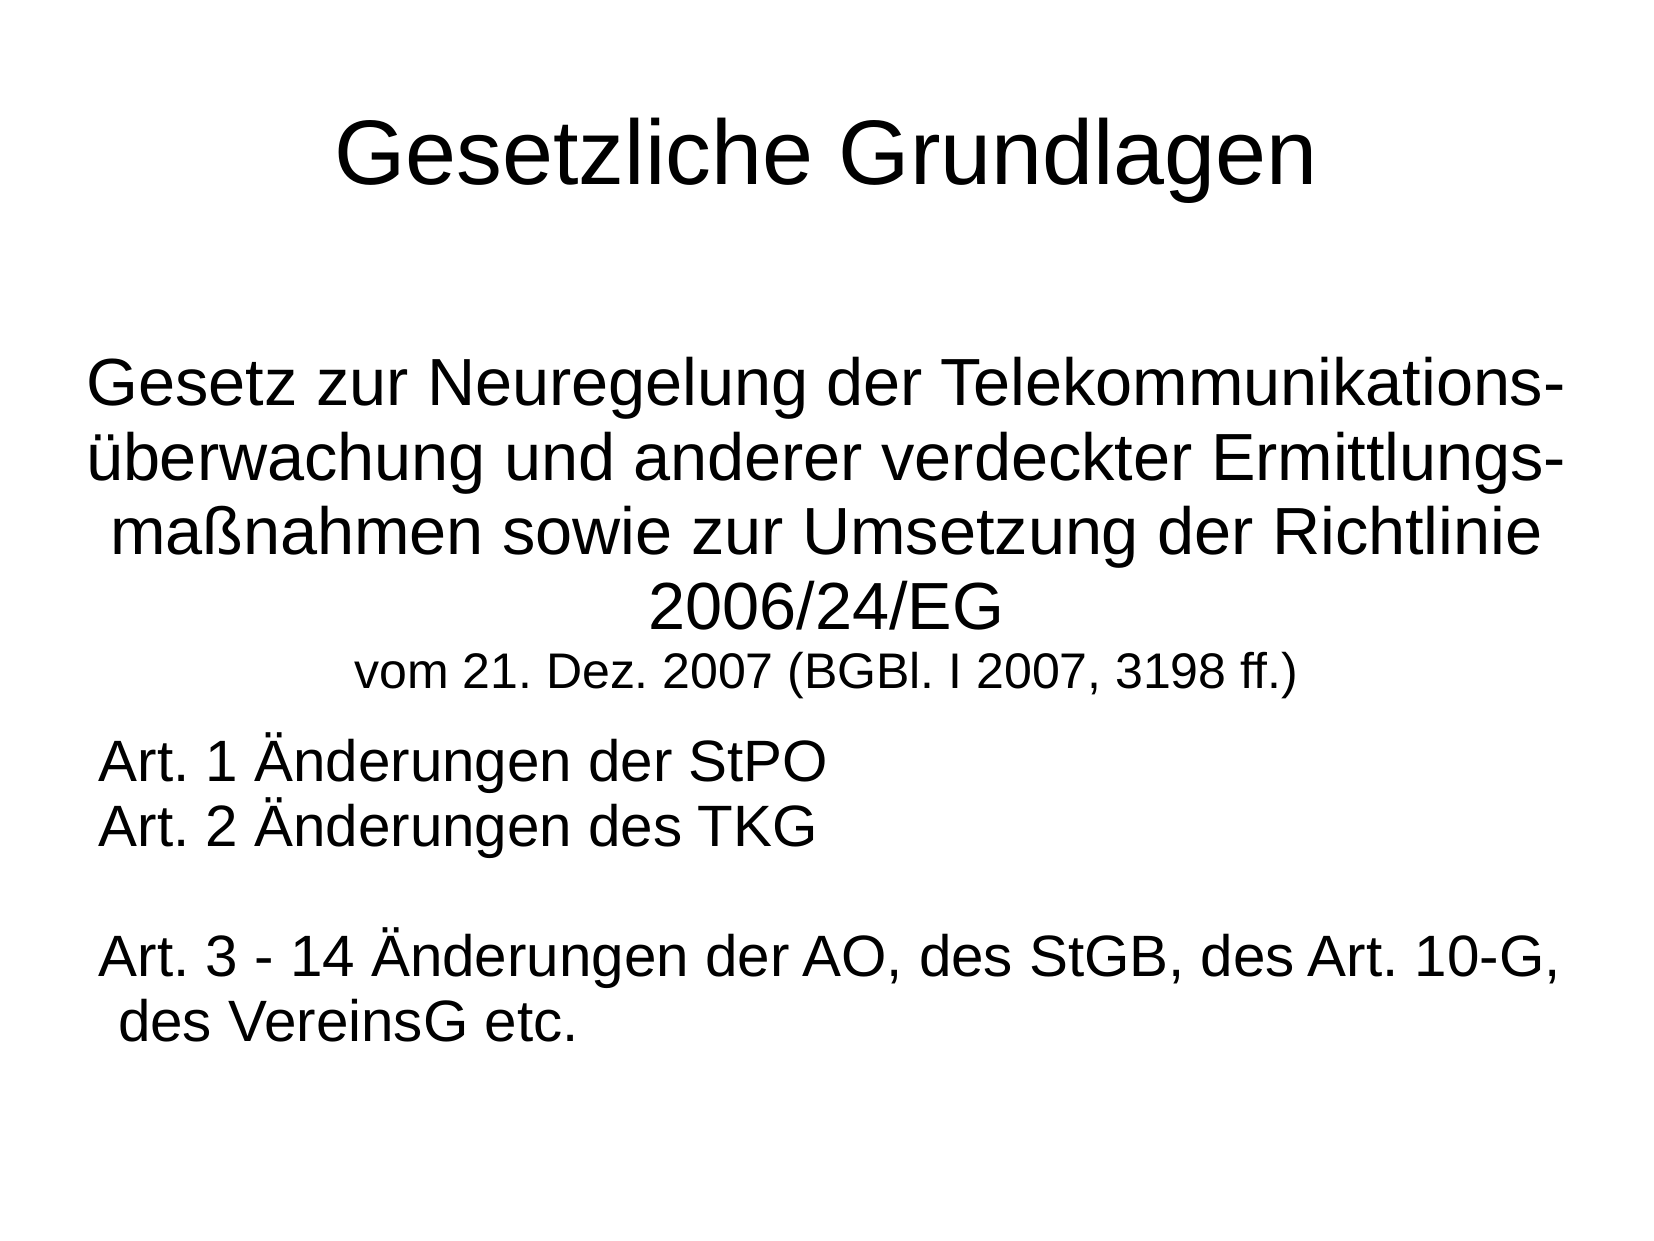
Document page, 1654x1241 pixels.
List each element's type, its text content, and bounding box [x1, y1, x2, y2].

subtitle Gesetz zur Neuregelung der Telekommunikations-überwachung und anderer verdeckter Ermittlungs-maßnahmen sowie zur Umsetzung der Richtlinie 2006/24/EG vom 21. Dez. 2007 (BGBl. I 2007, 3198 ff.) Art. 1 Änderungen der StPO Art. 2 Änderungen des TKG Art. 3 - 14 Änderungen der AO, des StGB, des Art. 10-G, des VereinsG etc. [82, 297, 1571, 1102]
title Gesetzliche Grundlagen [82, 49, 1571, 257]
